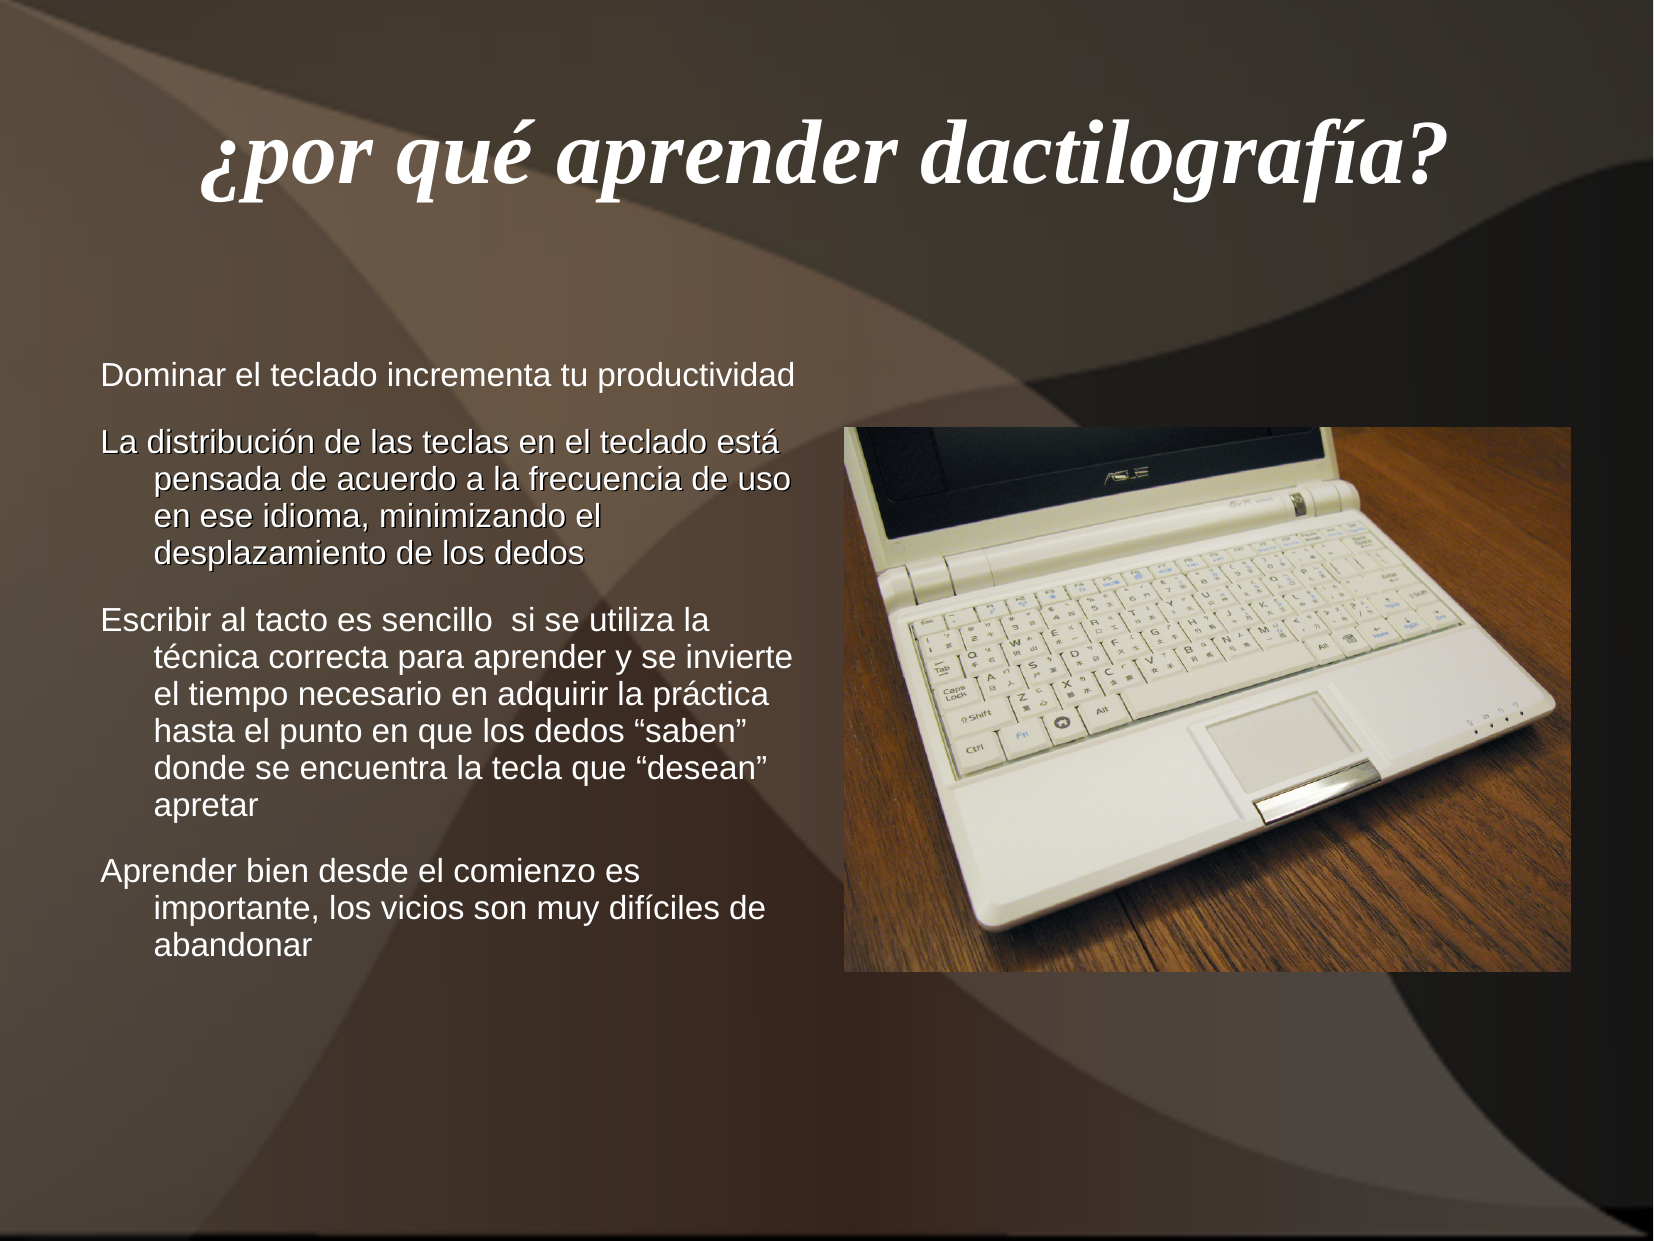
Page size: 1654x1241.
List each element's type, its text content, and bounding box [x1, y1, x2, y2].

title ¿por qué aprender dactilografía? [82, 49, 1571, 257]
list Dominar el teclado incrementa tu productividad La distribución de las teclas en el teclado está pensada de acuerdo a la frecuencia de uso en ese idioma, minimizando el desplazamiento de los dedos Escribir al tacto es sencillo si se utiliza la técnica correcta para aprender y se invierte el tiempo necesario en adquirir la práctica hasta el punto en que los dedos “saben” donde se encuentra la tecla que “desean” apretar Aprender bien desde el comienzo es importante, los vicios son muy difíciles de abandonar [82, 290, 809, 1109]
picture [0, 0, 1654, 1241]
